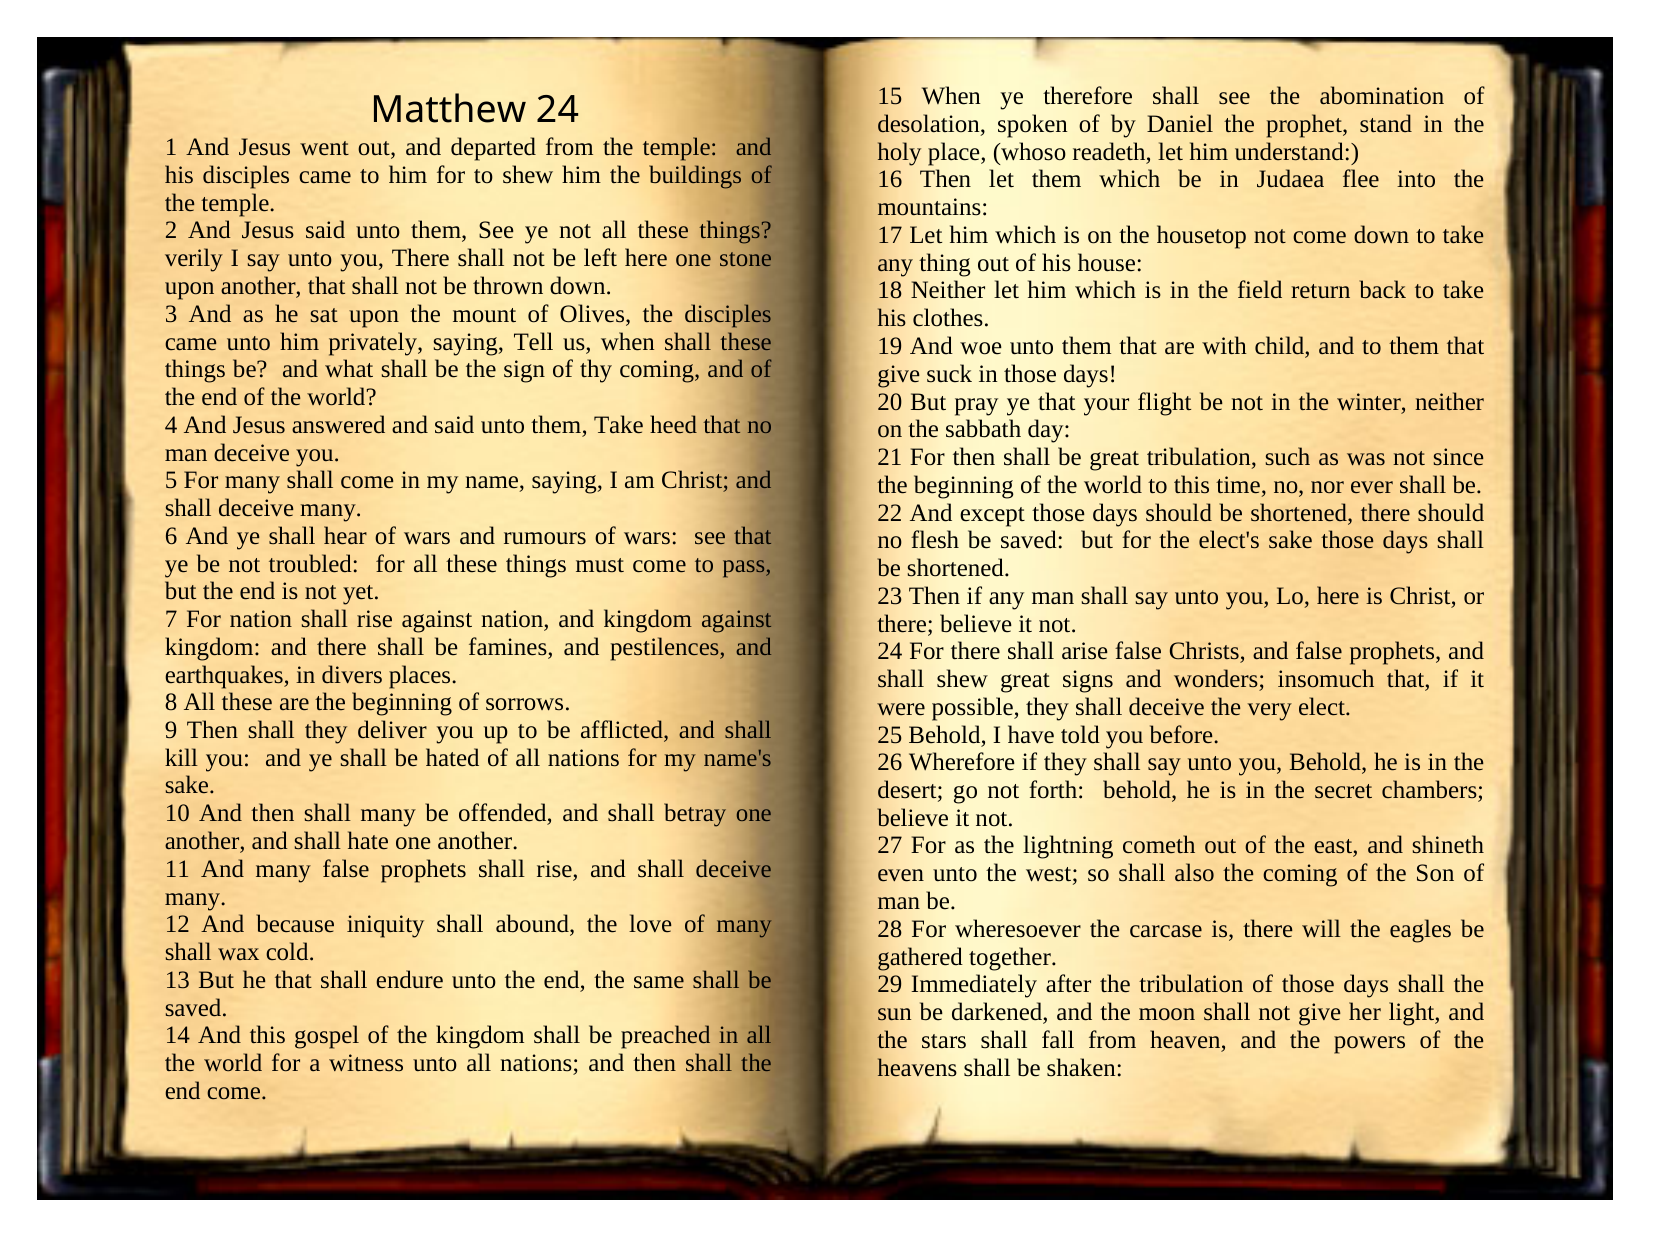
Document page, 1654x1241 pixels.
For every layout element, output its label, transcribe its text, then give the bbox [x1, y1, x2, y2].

picture [37, 37, 1613, 1201]
text_box Matthew 24 1 And Jesus went out, and departed from the temple: and his disciples came to him for to shew him the buildings of the temple. 2 And Jesus said unto them, See ye not all these things? verily I say unto you, There shall not be left here one stone upon another, that shall not be thrown down. 3 And as he sat upon the mount of Olives, the disciples came unto him privately, saying, Tell us, when shall these things be? and what shall be the sign of thy coming, and of the end of the world? 4 And Jesus answered and said unto them, Take heed that no man deceive you. 5 For many shall come in my name, saying, I am Christ; and shall deceive many. 6 And ye shall hear of wars and rumours of wars: see that ye be not troubled: for all these things must come to pass, but the end is not yet. 7 For nation shall rise against nation, and kingdom against kingdom: and there shall be famines, and pestilences, and earthquakes, in divers places. 8 All these are the beginning of sorrows. 9 Then shall they deliver you up to be afflicted, and shall kill you: and ye shall be hated of all nations for my name's sake. 10 And then shall many be offended, and shall betray one another, and shall hate one another. 11 And many false prophets shall rise, and shall deceive many. 12 And because iniquity shall abound, the love of many shall wax cold. 13 But he that shall endure unto the end, the same shall be saved. 14 And this gospel of the kingdom shall be preached in all the world for a witness unto all nations; and then shall the end come. [150, 75, 788, 1107]
text_box 15 When ye therefore shall see the abomination of desolation, spoken of by Daniel the prophet, stand in the holy place, (whoso readeth, let him understand:) 16 Then let them which be in Judaea flee into the mountains: 17 Let him which is on the housetop not come down to take any thing out of his house: 18 Neither let him which is in the field return back to take his clothes. 19 And woe unto them that are with child, and to them that give suck in those days! 20 But pray ye that your flight be not in the winter, neither on the sabbath day: 21 For then shall be great tribulation, such as was not since the beginning of the world to this time, no, nor ever shall be. 22 And except those days should be shortened, there should no flesh be saved: but for the elect's sake those days shall be shortened. 23 Then if any man shall say unto you, Lo, here is Christ, or there; believe it not. 24 For there shall arise false Christs, and false prophets, and shall shew great signs and wonders; insomuch that, if it were possible, they shall deceive the very elect. 25 Behold, I have told you before. 26 Wherefore if they shall say unto you, Behold, he is in the desert; go not forth: behold, he is in the secret chambers; believe it not. 27 For as the lightning cometh out of the east, and shineth even unto the west; so shall also the coming of the Son of man be. 28 For wheresoever the carcase is, there will the eagles be gathered together. 29 Immediately after the tribulation of those days shall the sun be darkened, and the moon shall not give her light, and the stars shall fall from heaven, and the powers of the heavens shall be shaken: [862, 75, 1501, 1090]
